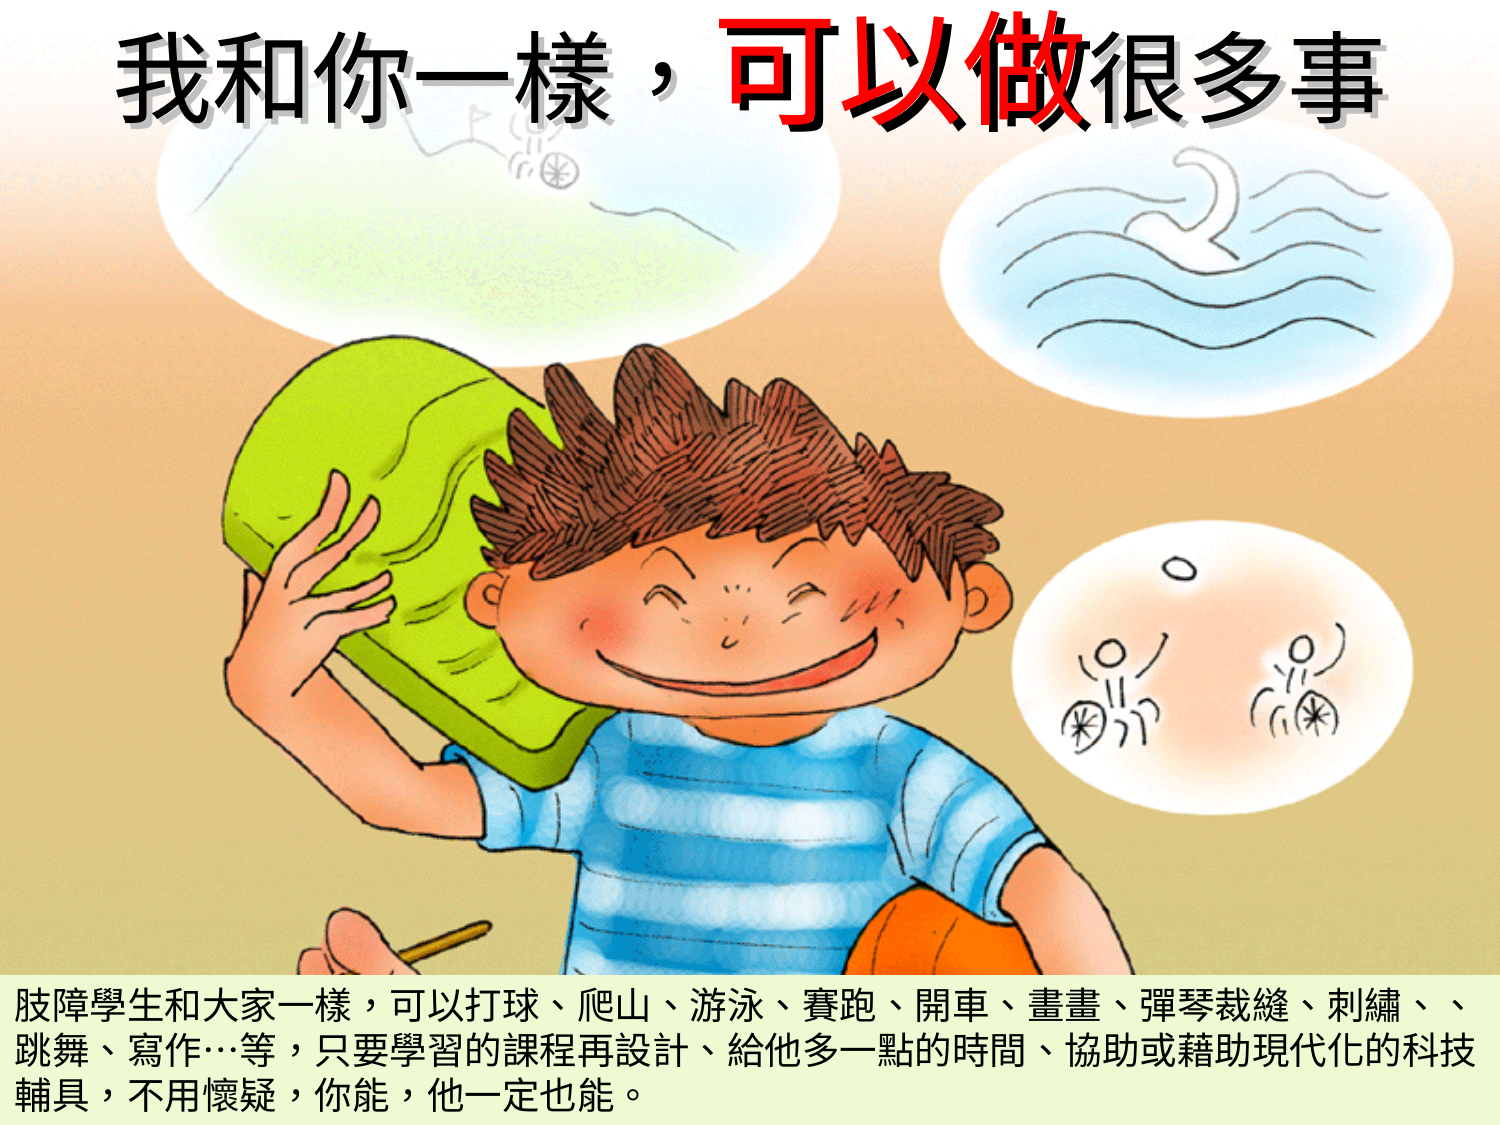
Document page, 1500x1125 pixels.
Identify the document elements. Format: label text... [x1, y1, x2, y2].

subtitle 肢障學生和大家一樣，可以打球、爬山、游泳、賽跑、開車、畫畫、彈琴裁縫、刺繡、、跳舞、寫作…等，只要學習的課程再設計、給他多一點的時間、協助或藉助現代化的科技輔具，不用懷疑，你能，他一定也能。 [0, 975, 1500, 1125]
title 我和你一樣，可以做很多事 [87, 0, 1413, 150]
picture [0, 0, 1500, 975]
